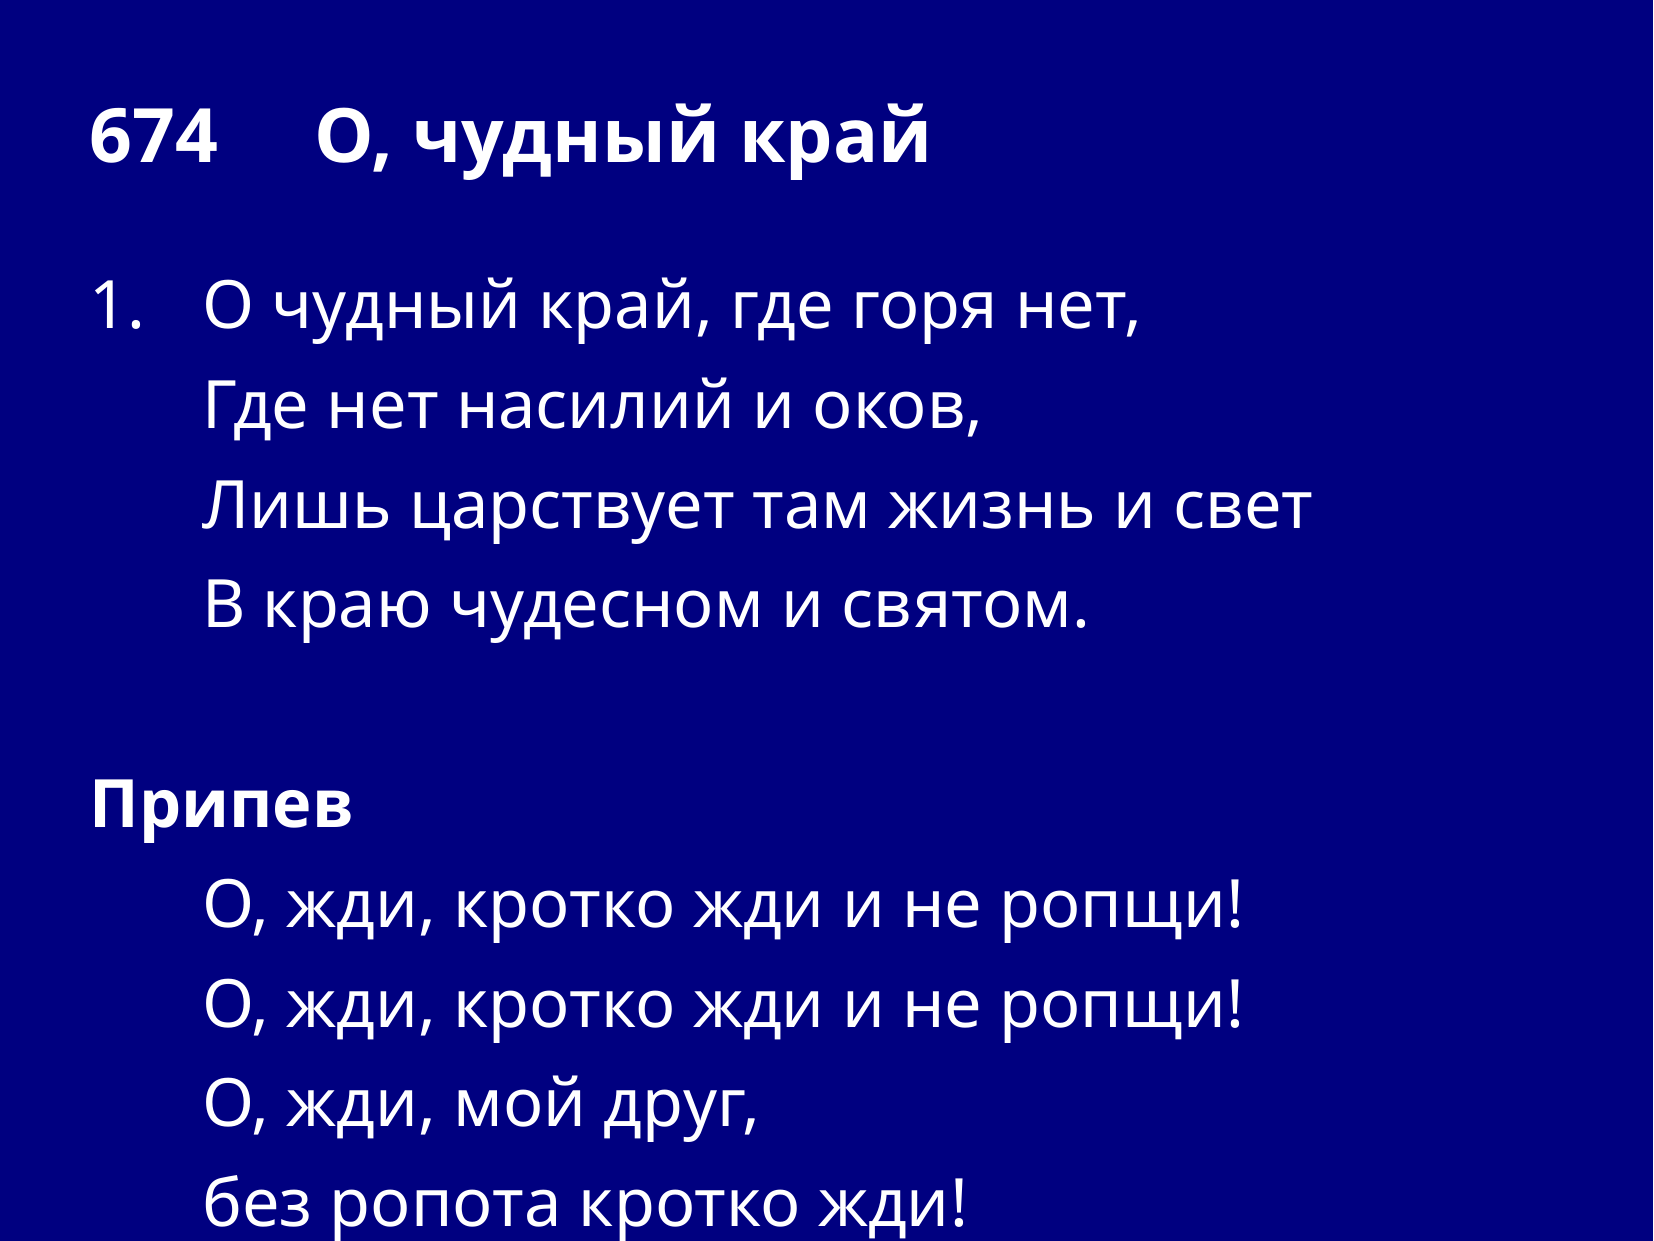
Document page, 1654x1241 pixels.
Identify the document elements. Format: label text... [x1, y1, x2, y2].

text_box 674 О, чудный край [75, 75, 1576, 188]
text_box 1. О чудный край, где горя нет, Где нет насилий и оков, Лишь царствует там жизнь и свет В краю чудесном и святом. Припев О, жди, кротко жди и не ропщи! О, жди, кротко жди и не ропщи! О, жди, мой друг, без ропота кротко жди! [75, 188, 1576, 1163]
